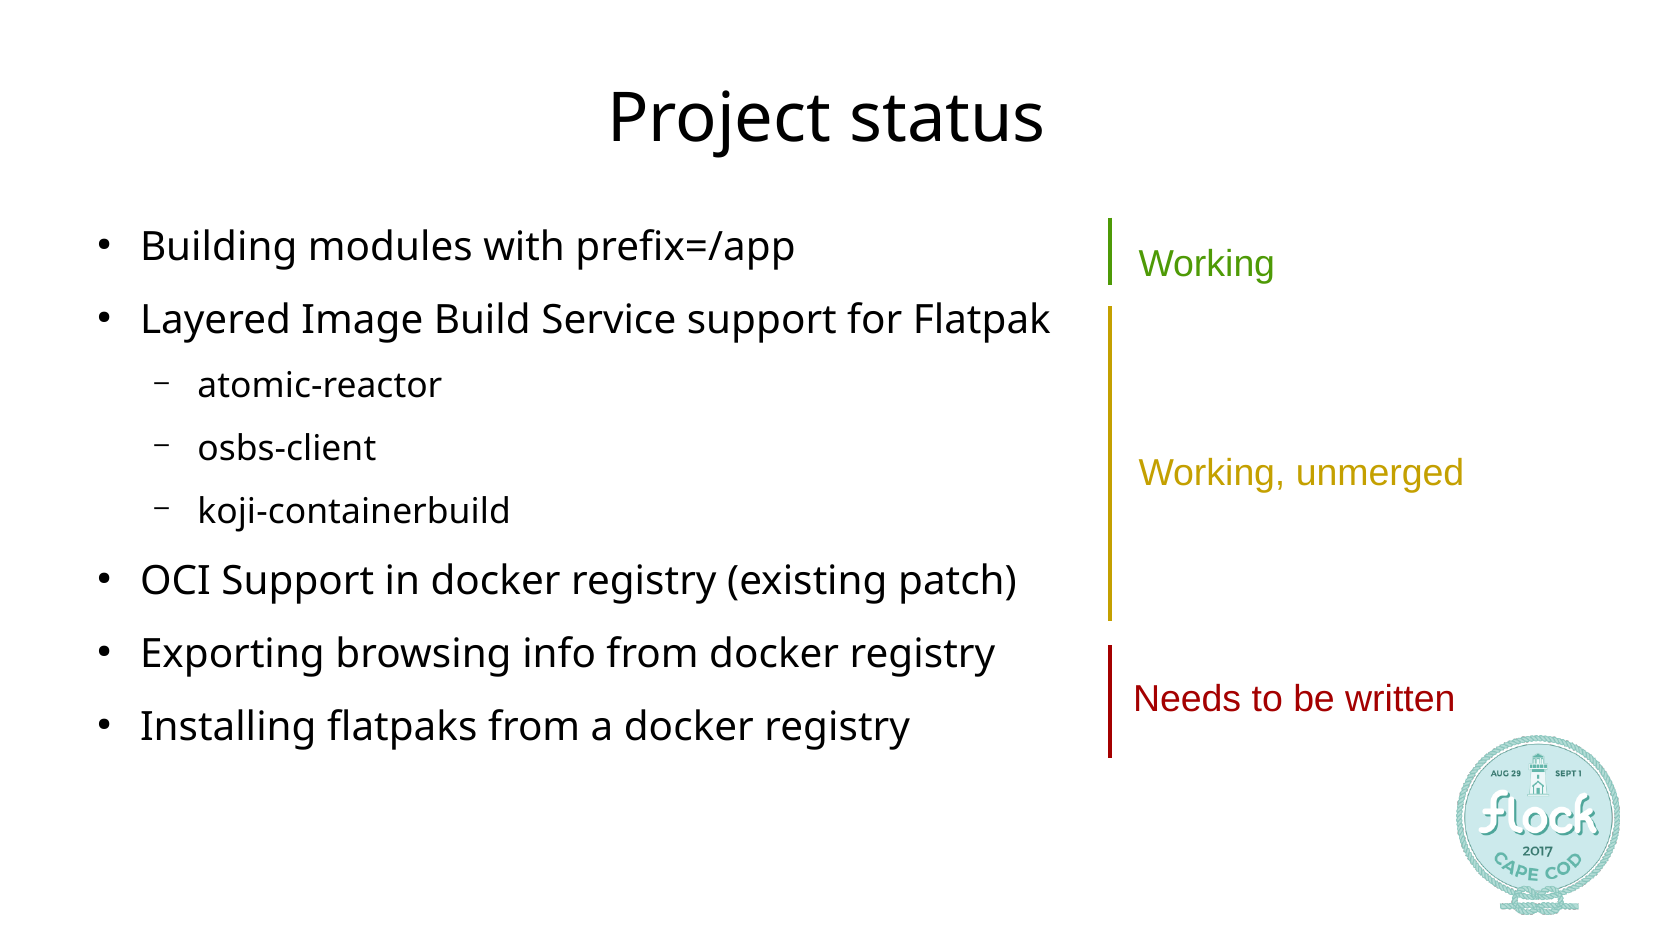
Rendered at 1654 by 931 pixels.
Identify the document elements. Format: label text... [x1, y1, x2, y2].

title Project status [82, 37, 1571, 193]
text_box Working [1123, 235, 1291, 286]
list Building modules with prefix=/app Layered Image Build Service support for Flatpak atomic-reactor osbs-client koji-containerbuild OCI Support in docker registry (existing patch) Exporting browsing info from docker registry Installing flatpaks from a docker registry [82, 217, 1571, 758]
text_box Working, unmerged [1123, 443, 1480, 494]
picture [1456, 735, 1620, 915]
text_box Needs to be written [1118, 670, 1471, 721]
